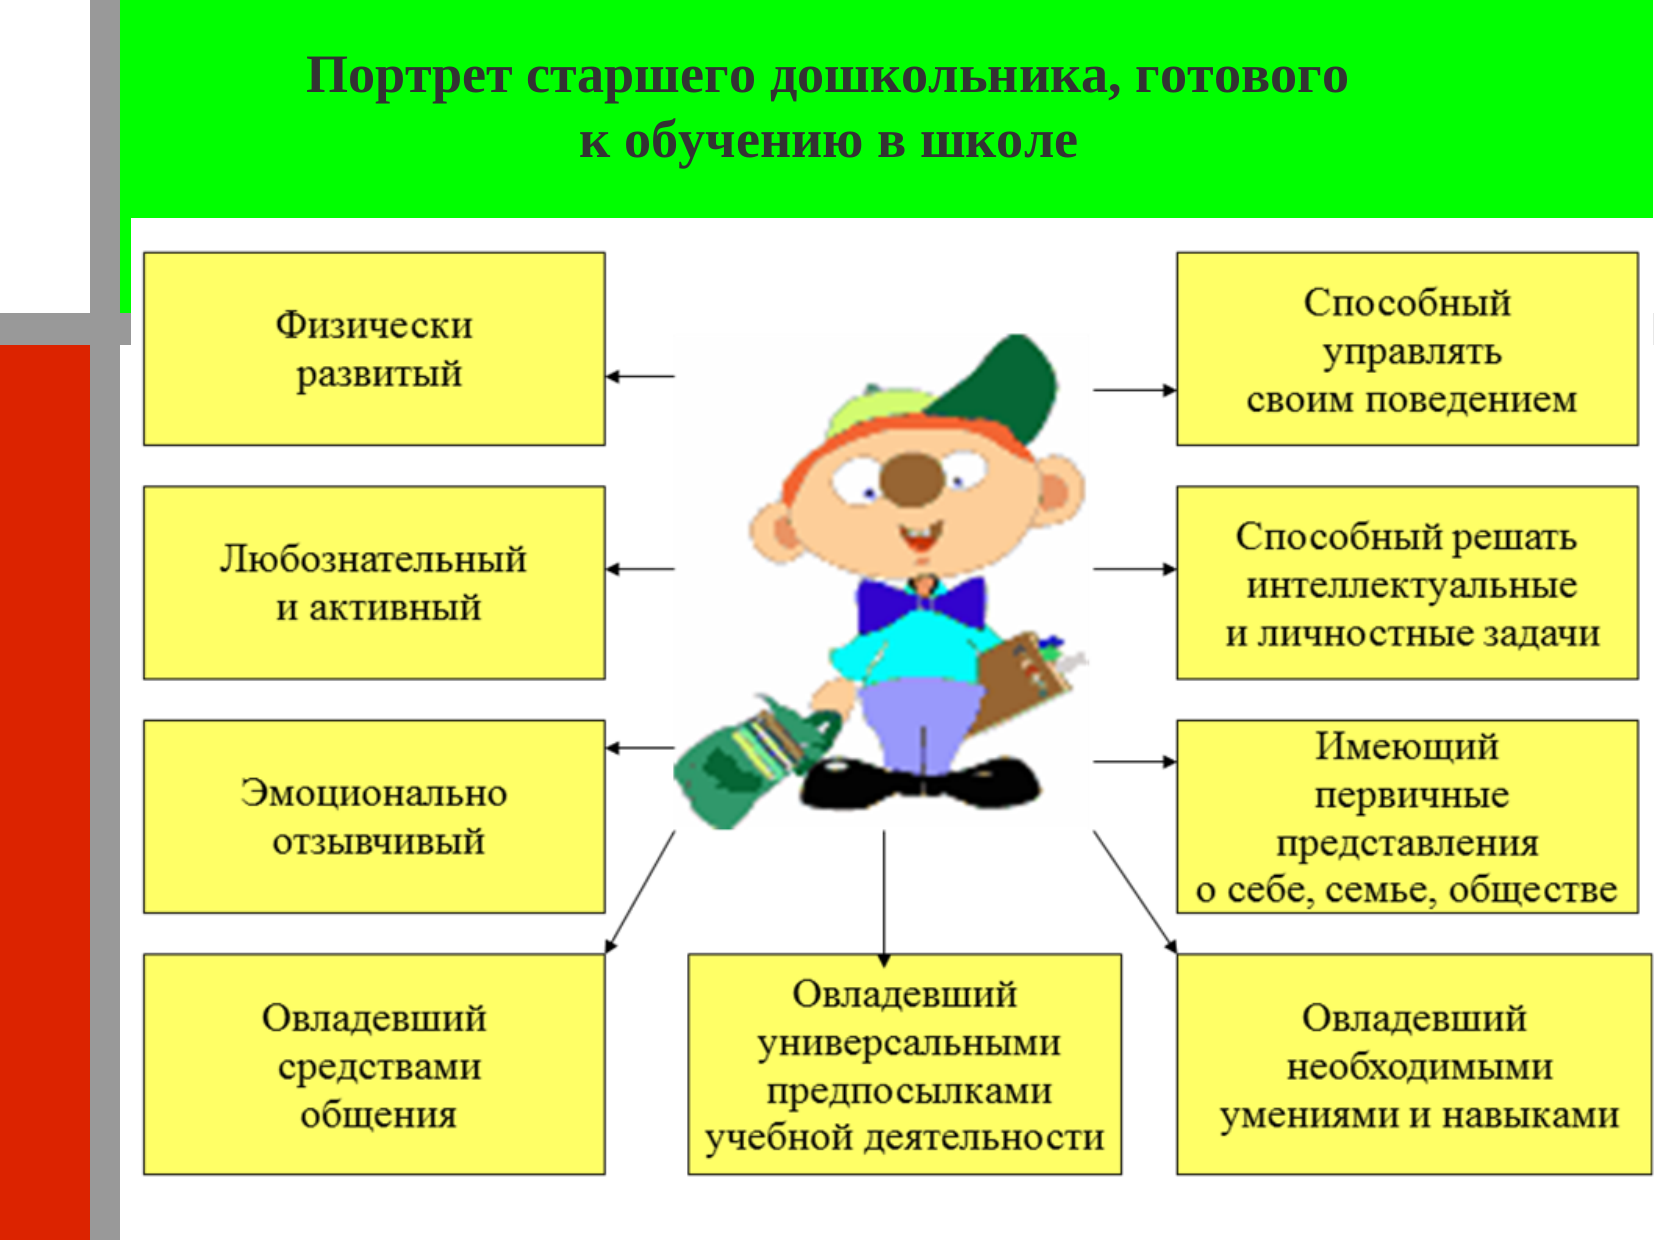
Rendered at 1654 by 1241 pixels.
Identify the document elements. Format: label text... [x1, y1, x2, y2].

title Портрет старшего дошкольника, готового к обучению в школе [123, 0, 1536, 207]
picture [131, 218, 1654, 1180]
